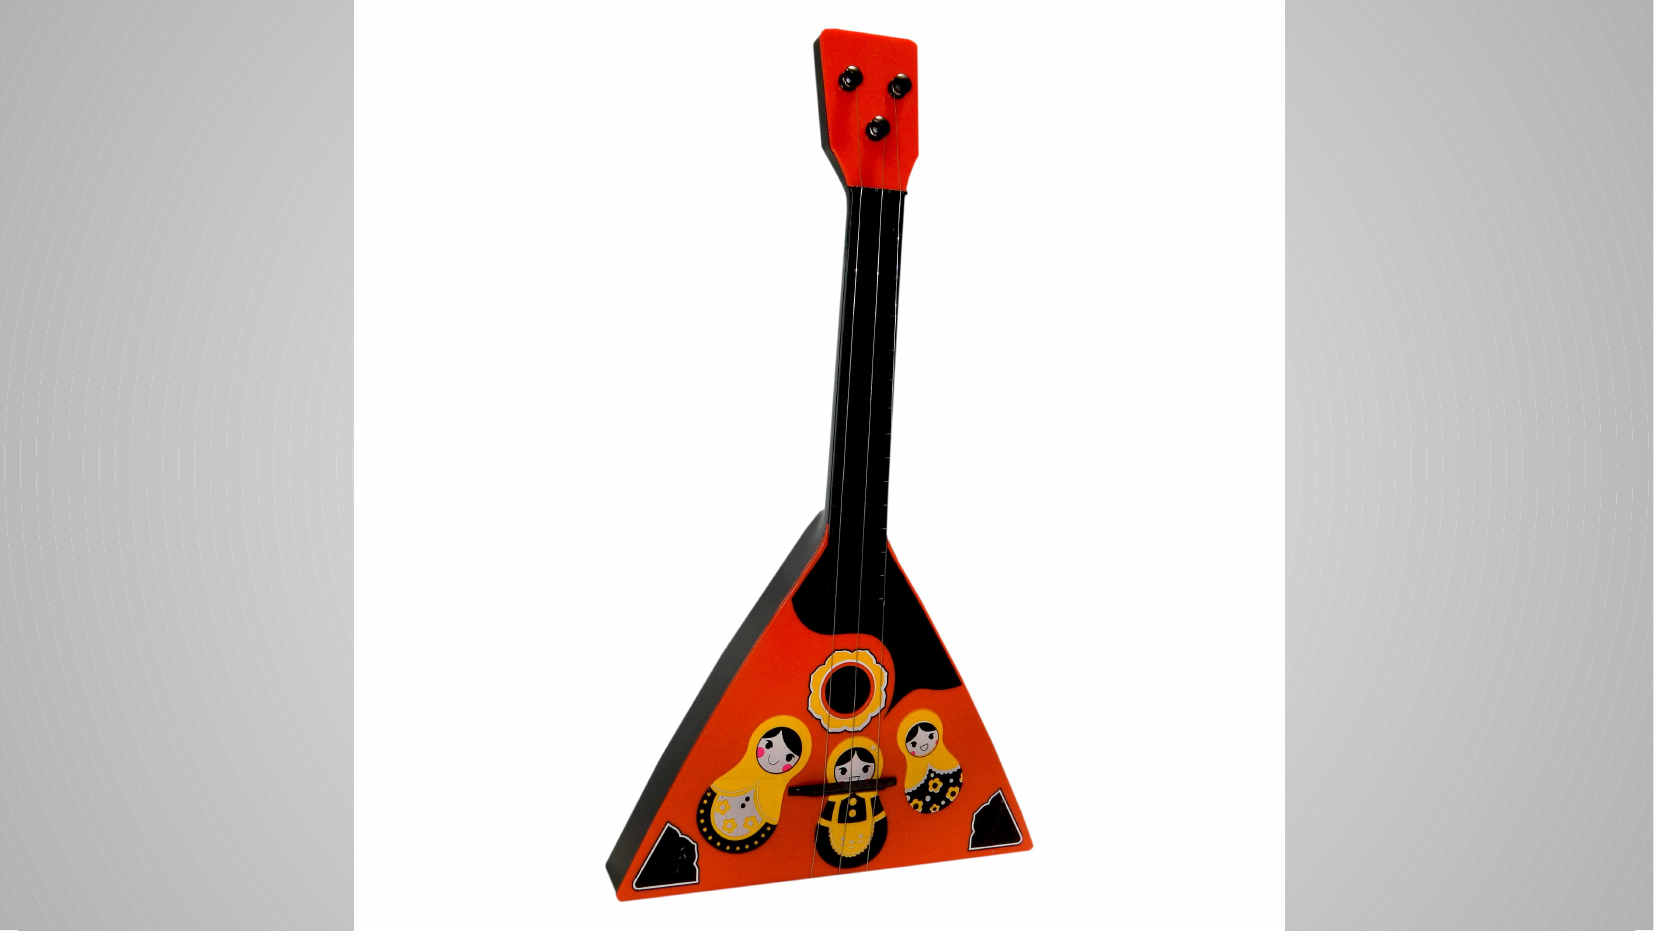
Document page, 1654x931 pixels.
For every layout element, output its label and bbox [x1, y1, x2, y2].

picture [354, 0, 1285, 931]
